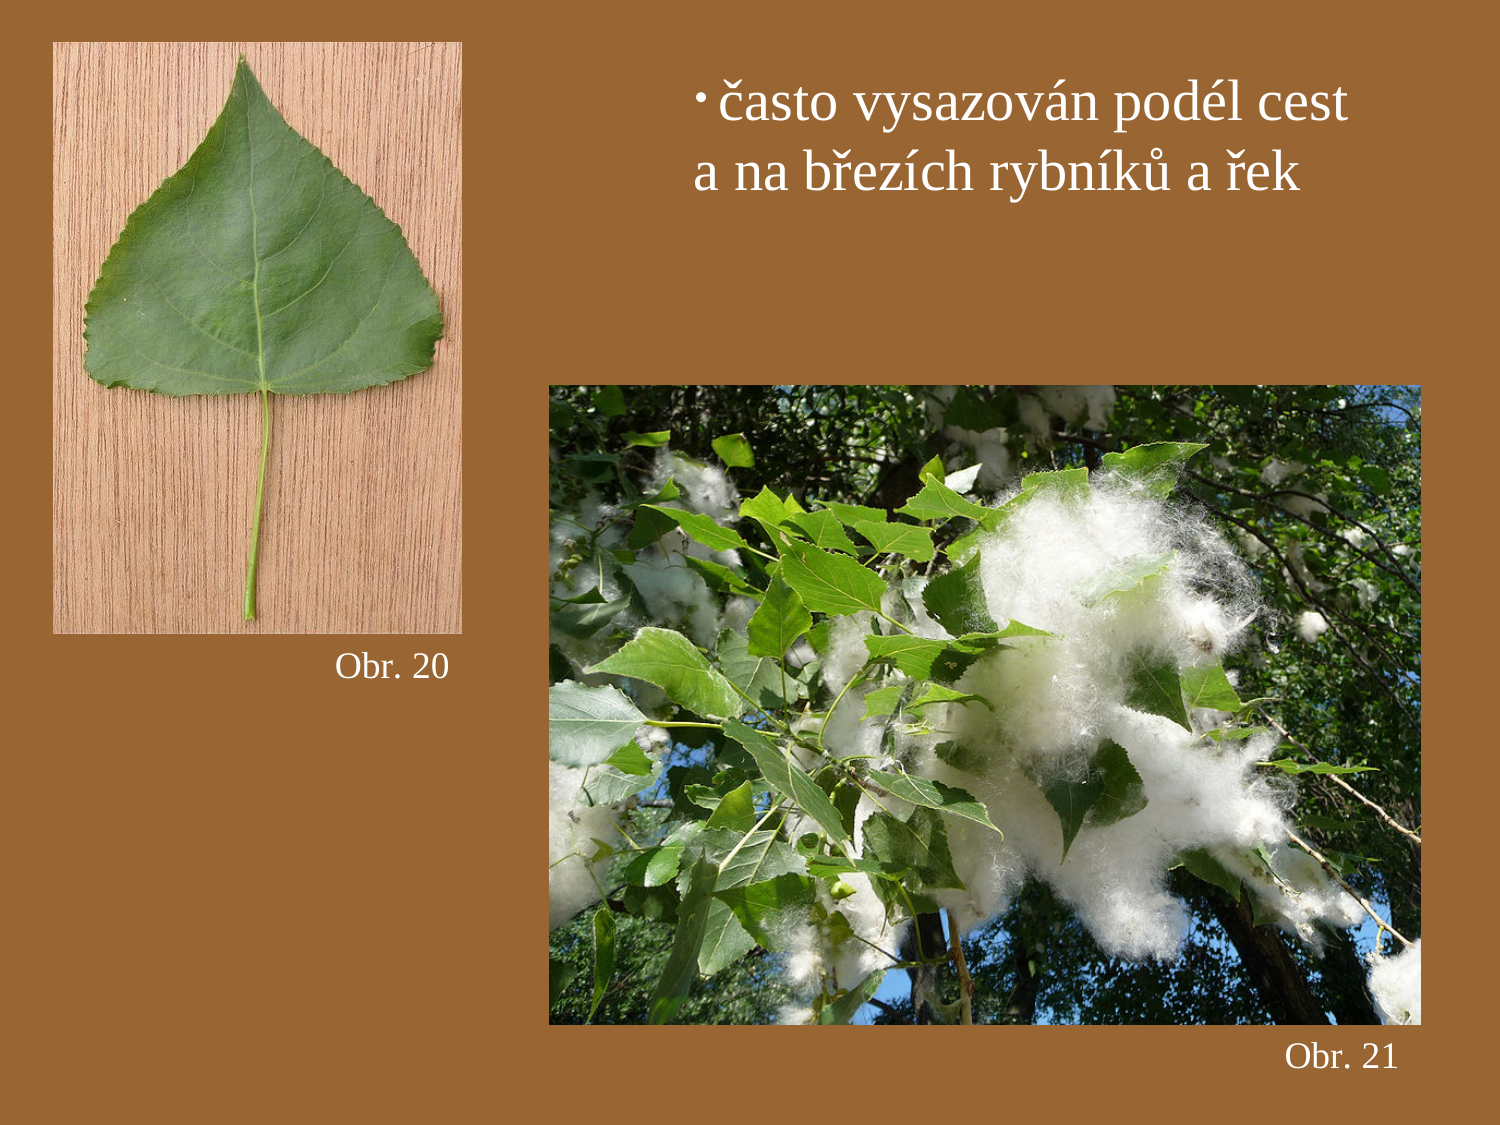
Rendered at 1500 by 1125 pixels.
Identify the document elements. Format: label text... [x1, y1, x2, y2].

text_box Obr. 21 [1269, 1023, 1424, 1084]
picture [53, 42, 462, 634]
text_box často vysazován podél cest a na březích rybníků a řek [679, 54, 1447, 211]
text_box Obr. 20 [301, 633, 467, 694]
picture [549, 385, 1421, 1026]
